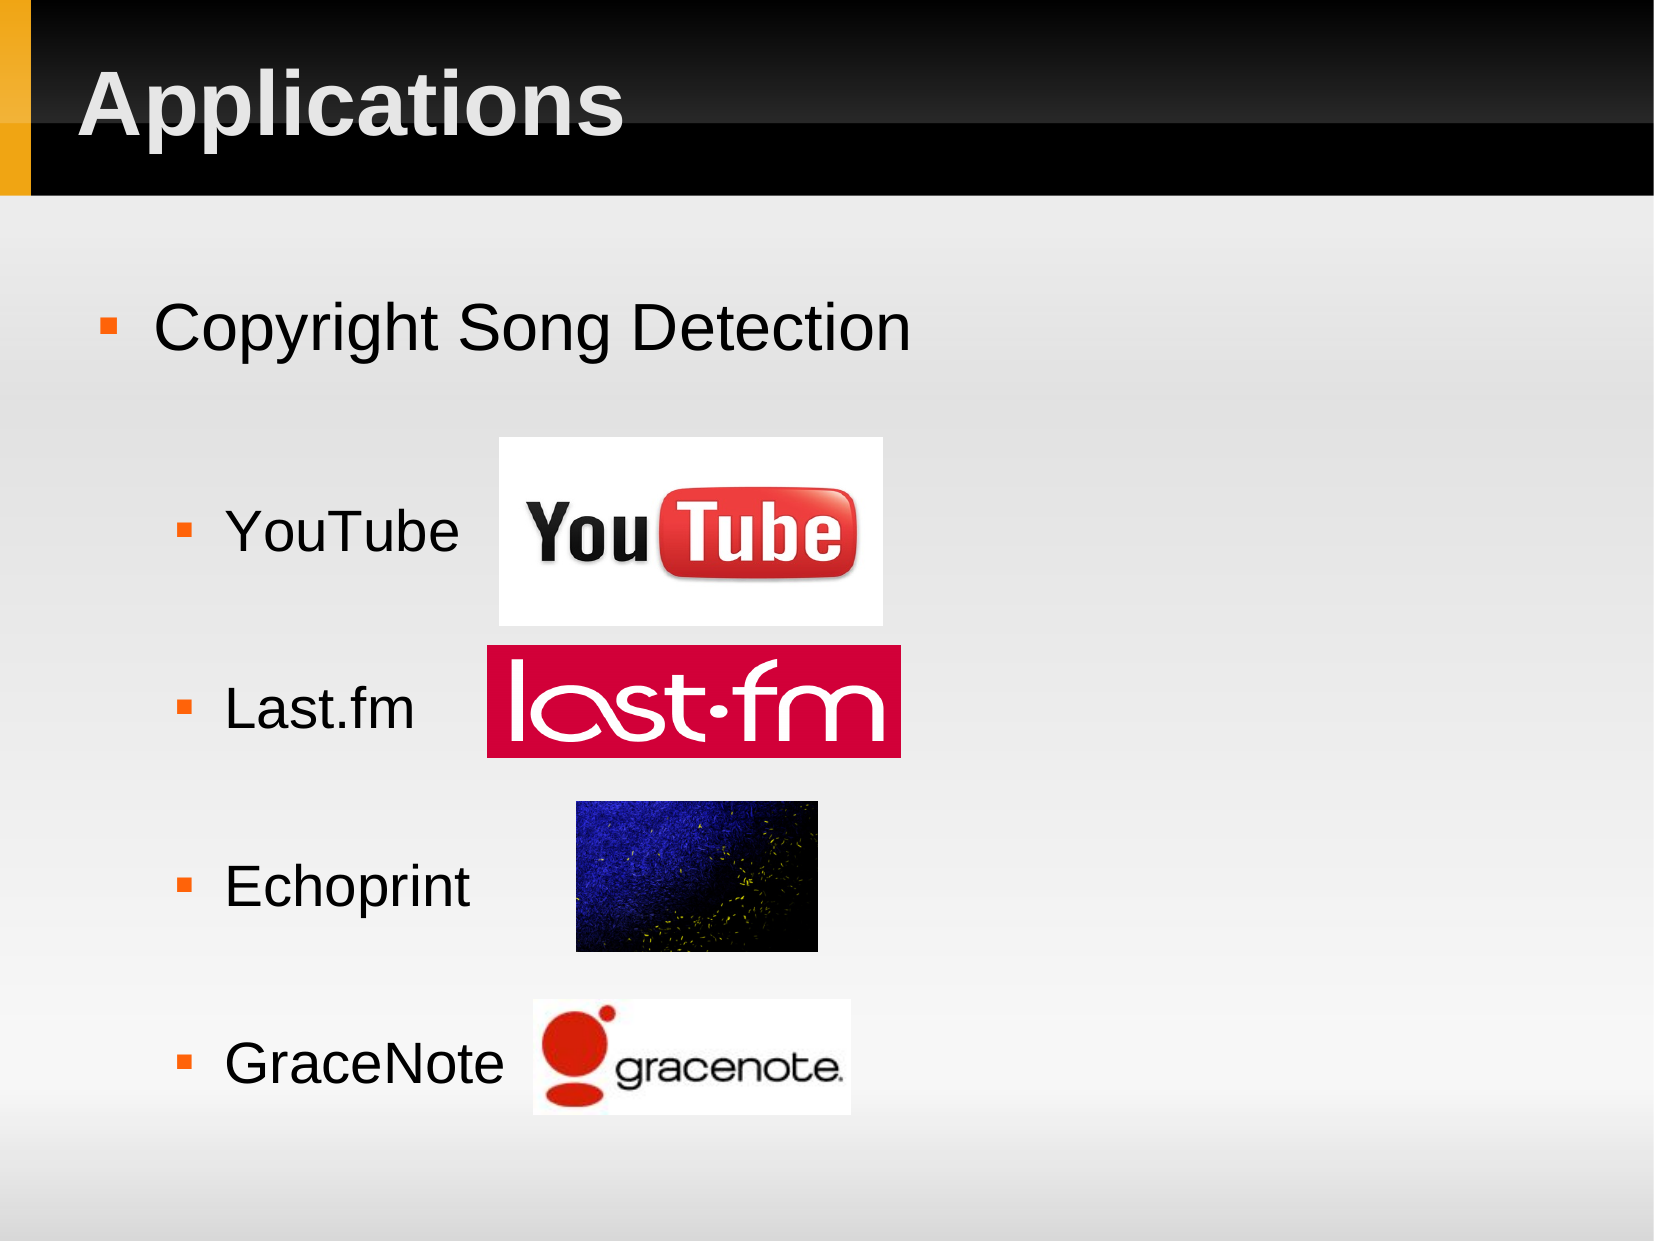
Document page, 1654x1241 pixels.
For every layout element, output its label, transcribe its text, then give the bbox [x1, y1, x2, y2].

picture [0, 0, 1654, 1241]
list Copyright Song Detection YouTube Last.fm Echoprint GraceNote [82, 290, 1571, 1195]
title Applications [76, 0, 1565, 208]
